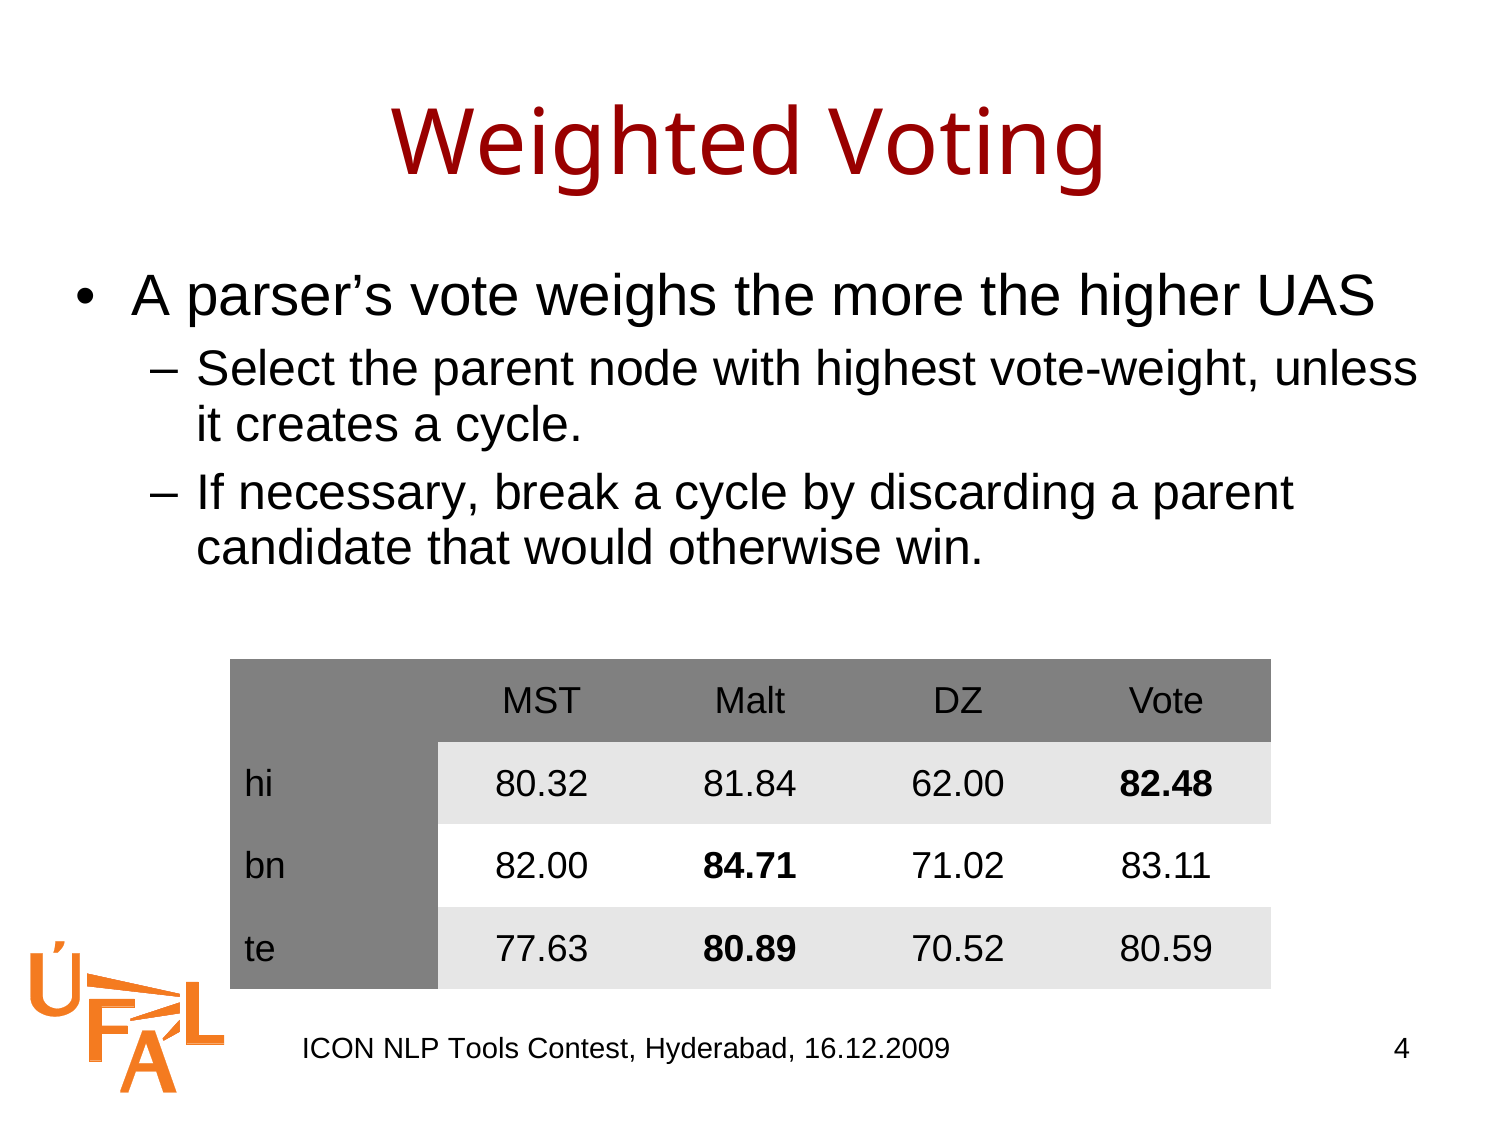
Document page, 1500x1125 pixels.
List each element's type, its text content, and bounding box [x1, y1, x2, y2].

table_cell 71.02 [854, 824, 1062, 907]
table_header [230, 659, 438, 742]
table_header Malt [646, 659, 854, 742]
table_header Vote [1062, 659, 1271, 742]
table_cell 62.00 [854, 742, 1062, 824]
table_cell 80.59 [1062, 907, 1271, 989]
table_cell 84.71 [646, 824, 854, 907]
table_cell bn [230, 824, 438, 907]
table_header DZ [854, 659, 1062, 742]
table_header MST [438, 659, 646, 742]
table_cell 80.89 [646, 907, 854, 989]
table_cell te [230, 907, 438, 989]
table_cell hi [230, 742, 438, 824]
table_cell 81.84 [646, 742, 854, 824]
table_cell 82.48 [1062, 742, 1271, 824]
title Weighted Voting [75, 21, 1426, 257]
list A parser’s vote weighs the more the higher UAS Select the parent node with highest vote-weight, unless it creates a cycle. If necessary, break a cycle by discarding a parent candidate that would otherwise win. [75, 262, 1426, 650]
table_cell 83.11 [1062, 824, 1271, 907]
table_cell 82.00 [438, 824, 646, 907]
table_cell 70.52 [854, 907, 1062, 989]
table_cell 80.32 [438, 742, 646, 824]
table_cell 77.63 [438, 907, 646, 989]
